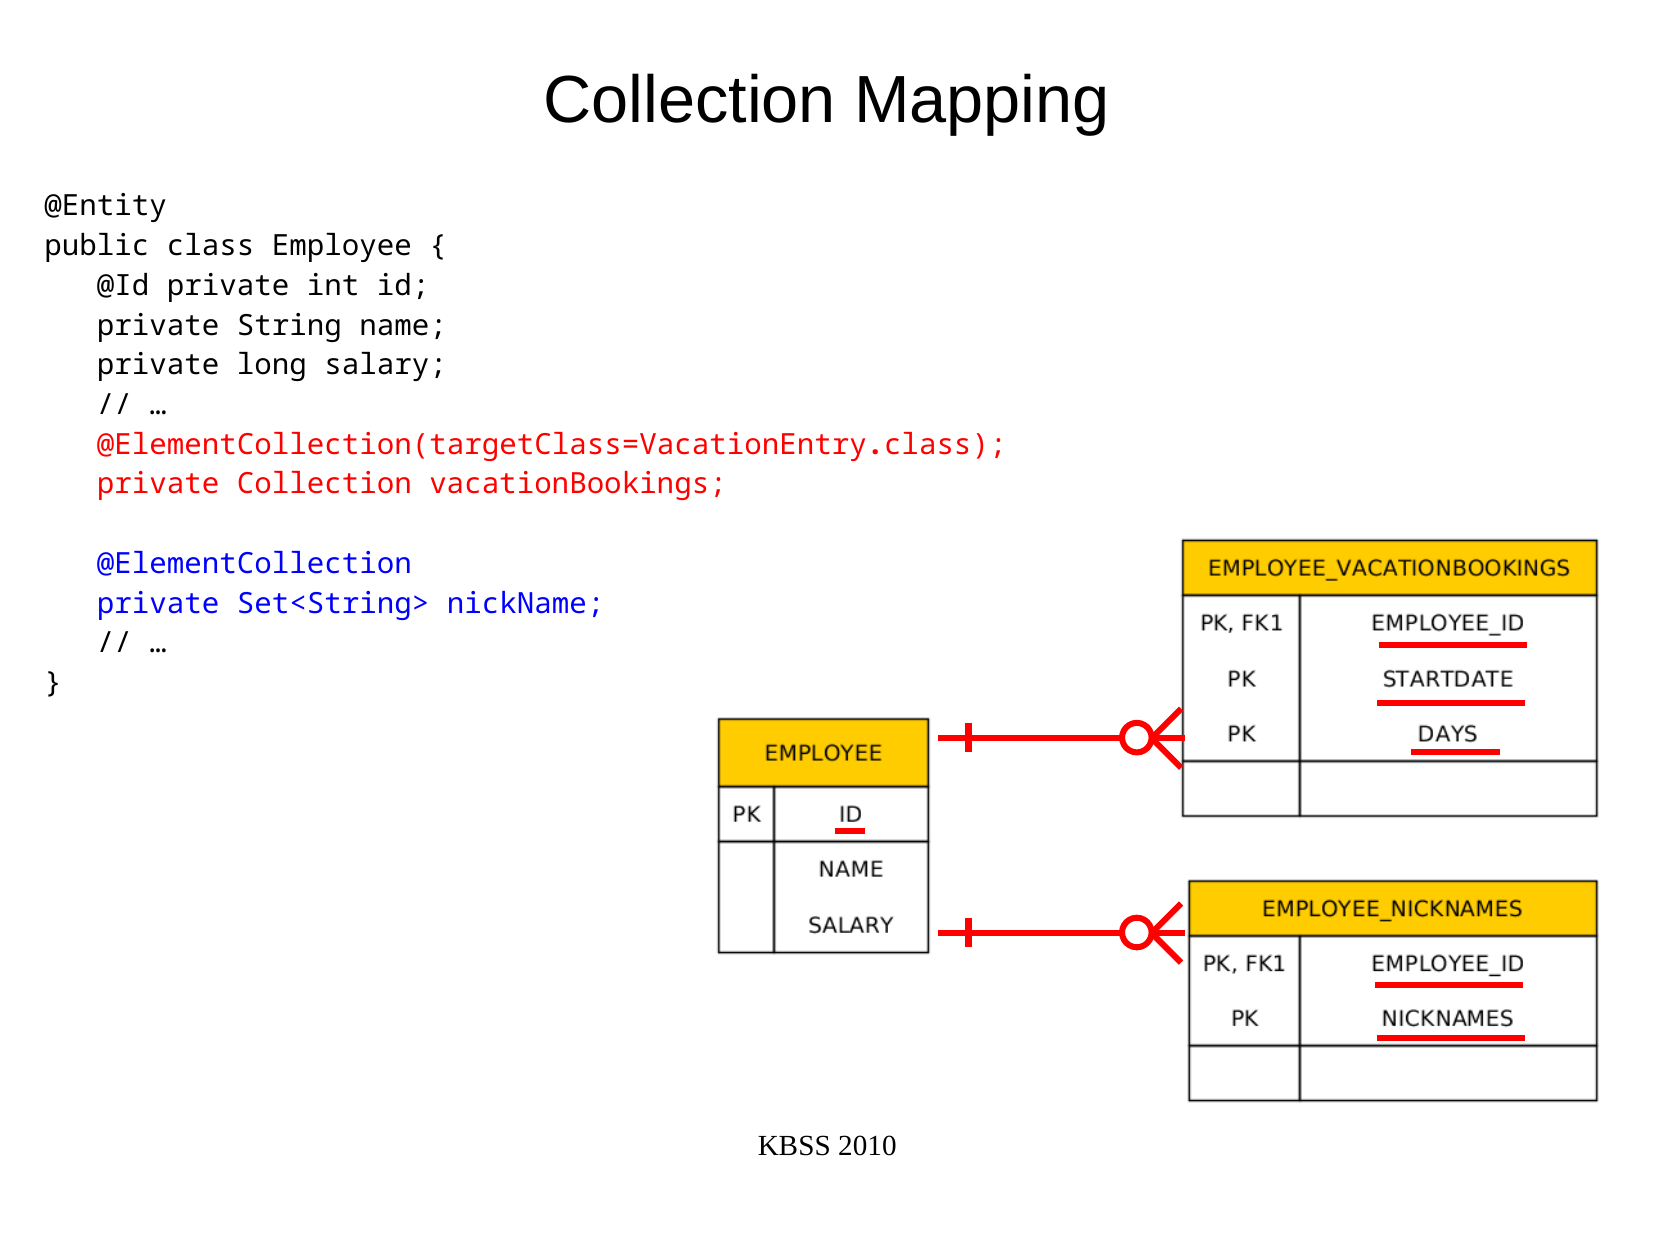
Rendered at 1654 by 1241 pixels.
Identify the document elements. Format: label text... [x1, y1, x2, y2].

title Collection Mapping [82, 3, 1571, 196]
text_box [1122, 917, 1152, 948]
picture [708, 531, 1604, 1109]
text_box [1122, 722, 1152, 753]
text_box @Entity public class Employee { @Id private int id; private String name; private long salary; // … @ElementCollection(targetClass=VacationEntry.class); private Collection vacationBookings; @ElementCollection private Set<String> nickName; // … } [29, 177, 1022, 636]
